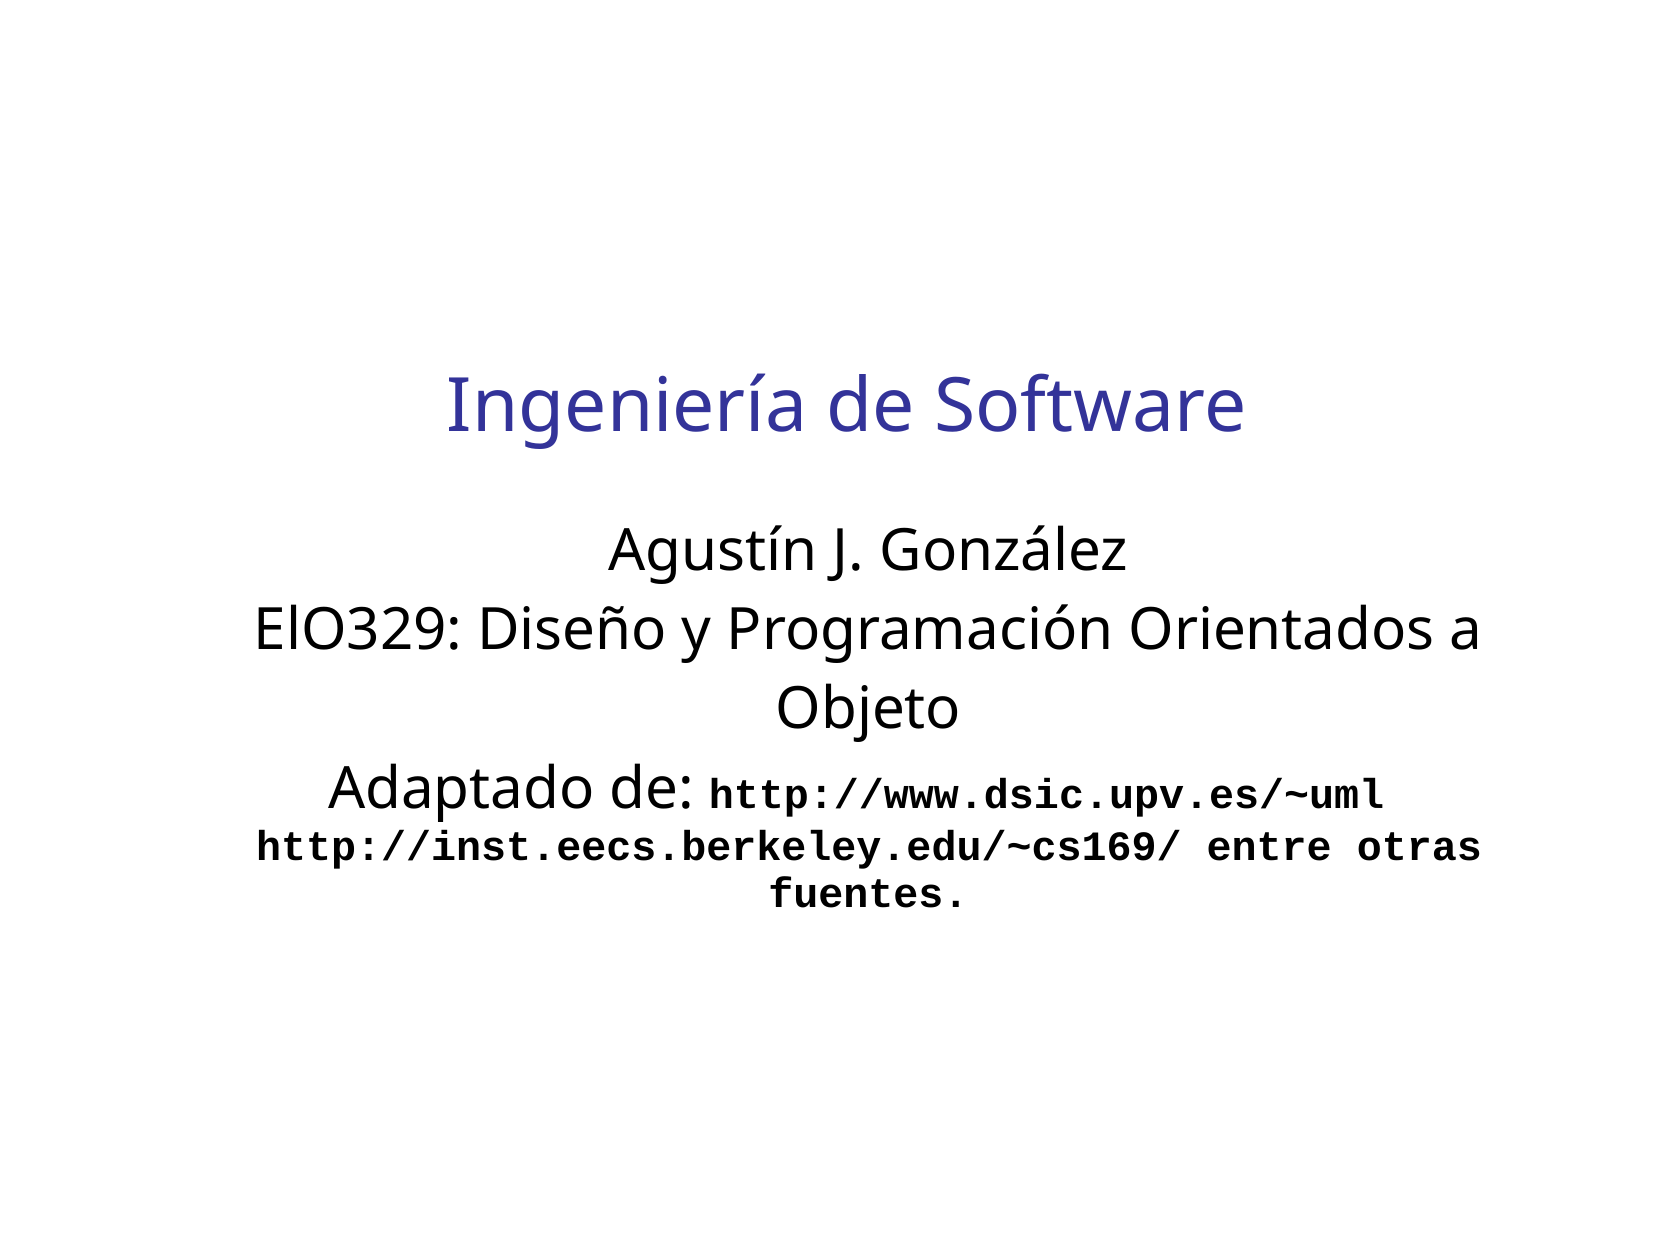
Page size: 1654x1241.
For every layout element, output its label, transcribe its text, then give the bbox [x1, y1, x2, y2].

title Ingeniería de Software [112, 332, 1601, 471]
subtitle Agustín J. González ElO329: Diseño y Programación Orientados a Objeto Adaptado de: http://www.dsic.upv.es/~uml http://inst.eecs.berkeley.edu/~cs169/ entre otras fuentes. [86, 531, 1576, 897]
